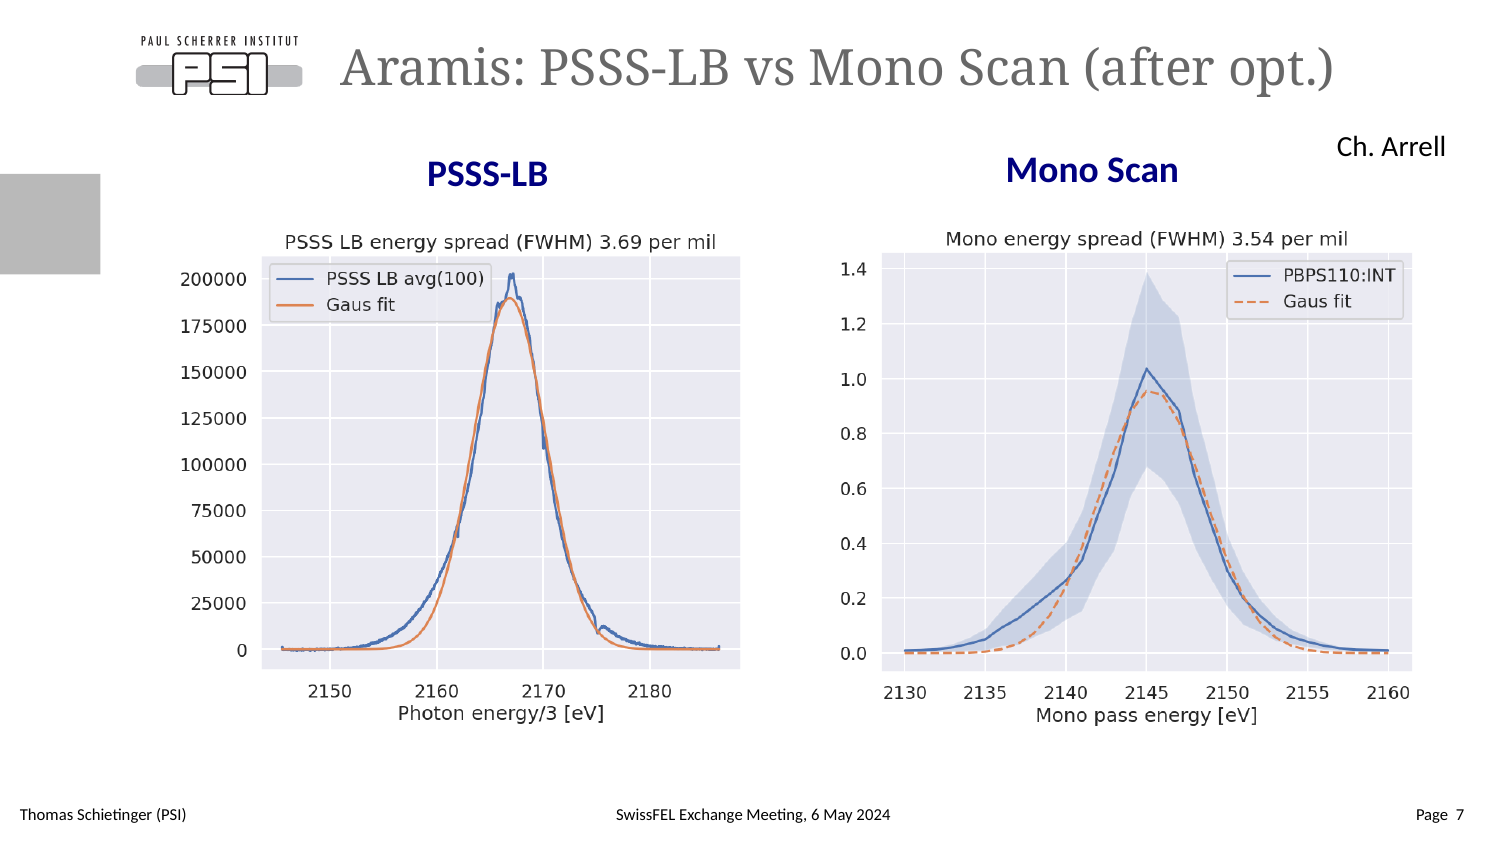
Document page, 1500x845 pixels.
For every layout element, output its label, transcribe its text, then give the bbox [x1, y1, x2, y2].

picture [171, 226, 748, 731]
title Aramis: PSSS-LB vs Mono Scan (after opt.) [340, 35, 1442, 98]
text_box PSSS-LB [412, 150, 564, 203]
picture [831, 223, 1419, 733]
text_box Mono Scan [990, 147, 1194, 200]
text_box Ch. Arrell [1322, 126, 1462, 171]
